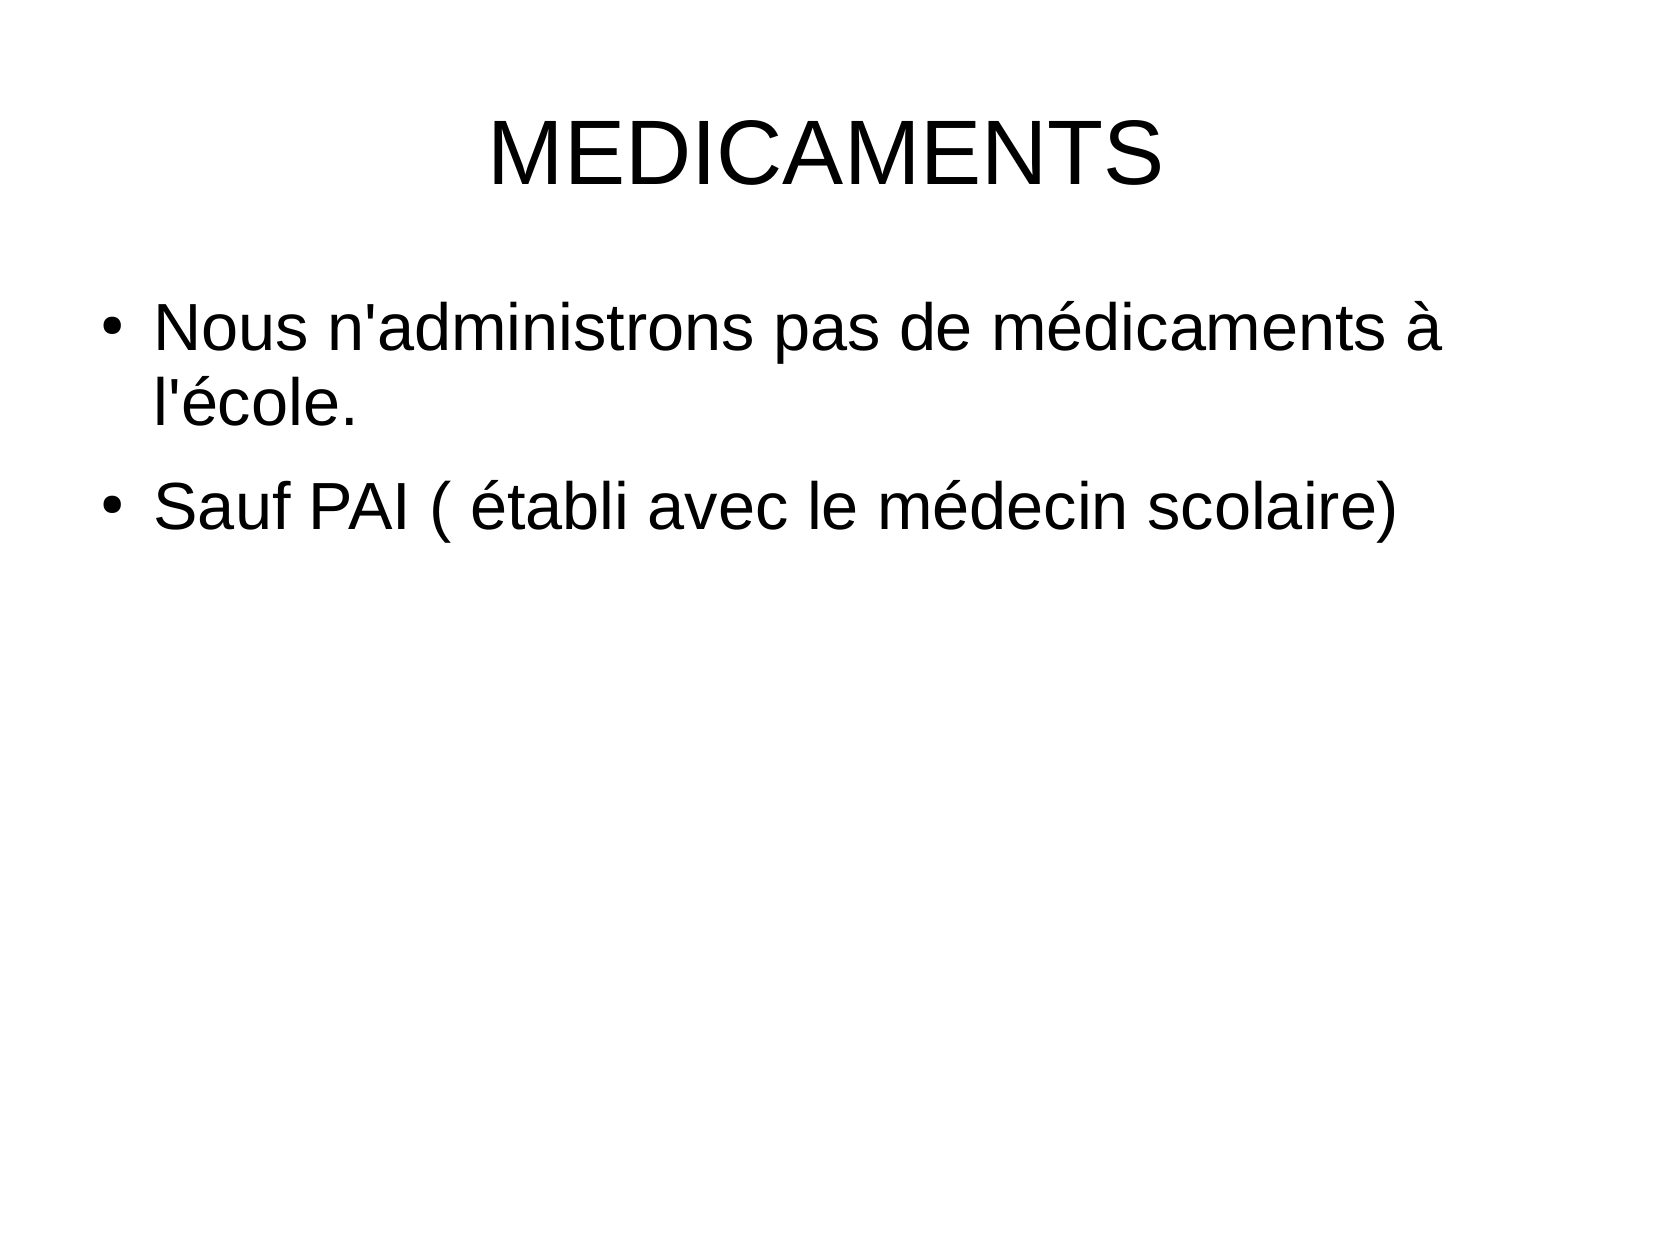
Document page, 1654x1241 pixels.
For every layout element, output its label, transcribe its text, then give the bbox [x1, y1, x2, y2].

list Nous n'administrons pas de médicaments à l'école. Sauf PAI ( établi avec le médecin scolaire) [82, 290, 1571, 681]
title MEDICAMENTS [82, 49, 1571, 257]
